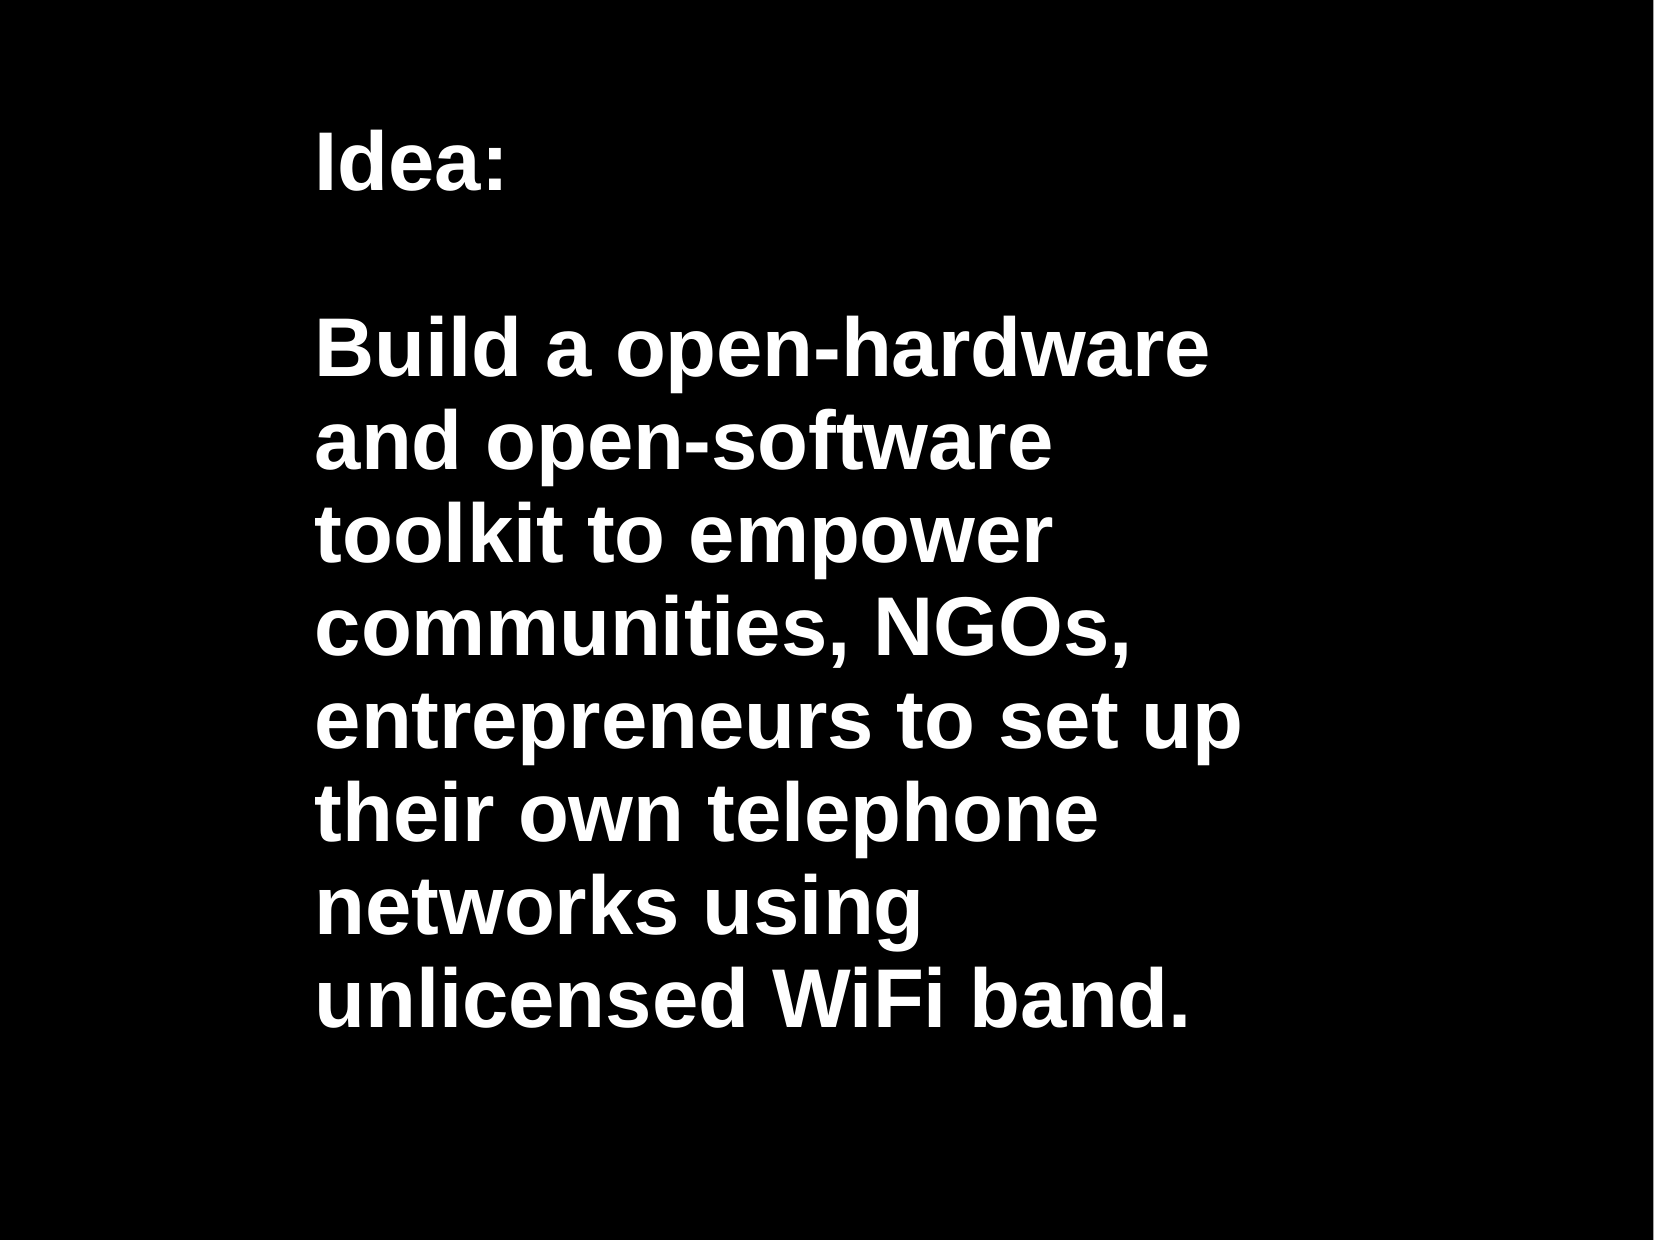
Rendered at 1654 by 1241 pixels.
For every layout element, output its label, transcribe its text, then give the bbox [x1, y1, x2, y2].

text_box Idea: Build a open-hardware and open-software toolkit to empower communities, NGOs, entrepreneurs to set up their own telephone networks using unlicensed WiFi band. [300, 108, 1285, 1054]
